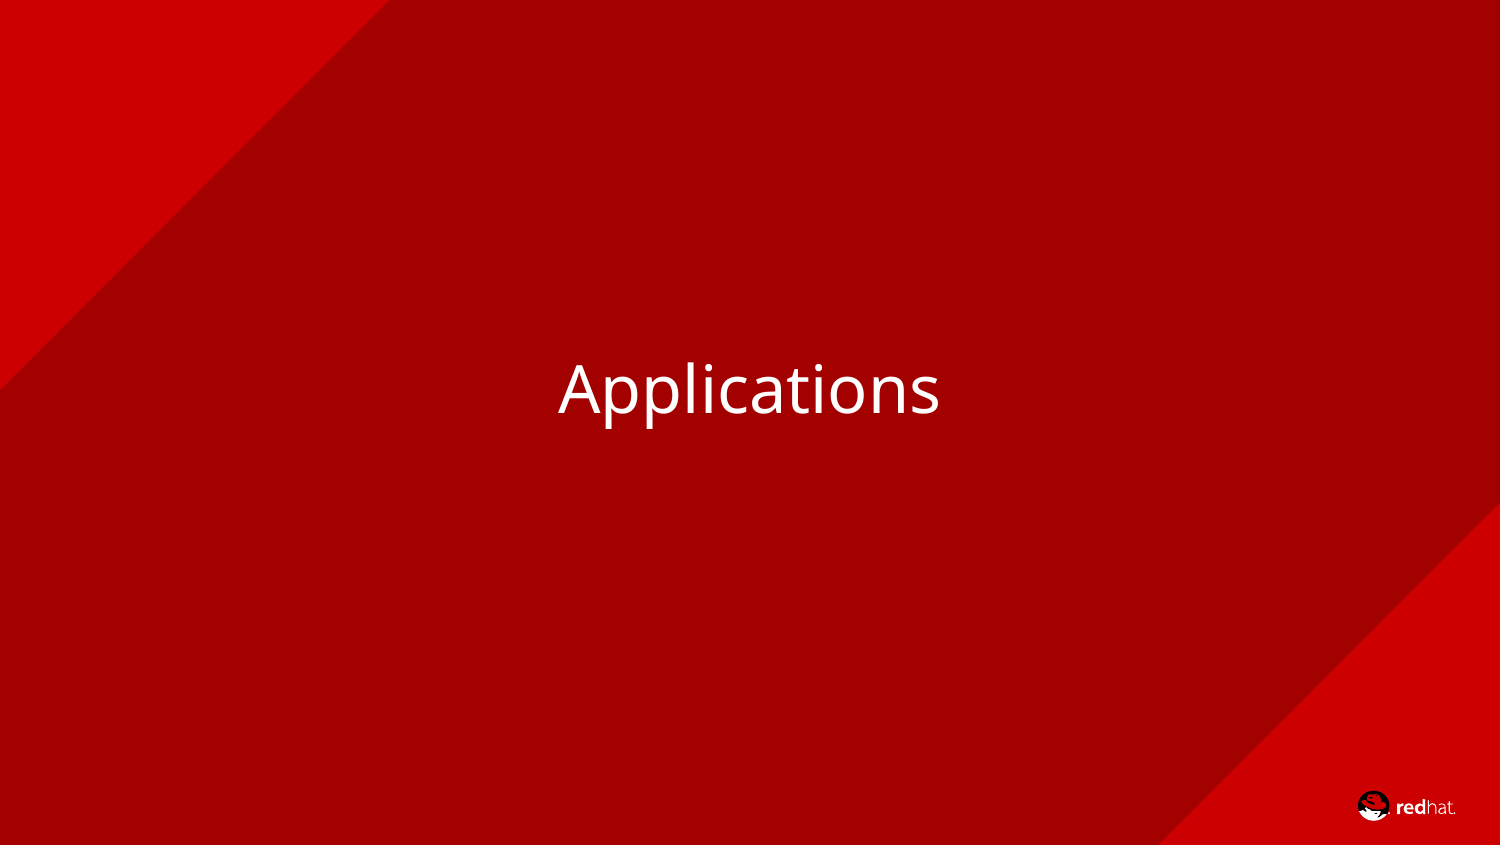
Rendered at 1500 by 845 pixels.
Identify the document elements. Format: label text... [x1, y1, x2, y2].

picture [0, 0, 1500, 845]
title Applications [112, 309, 1388, 466]
